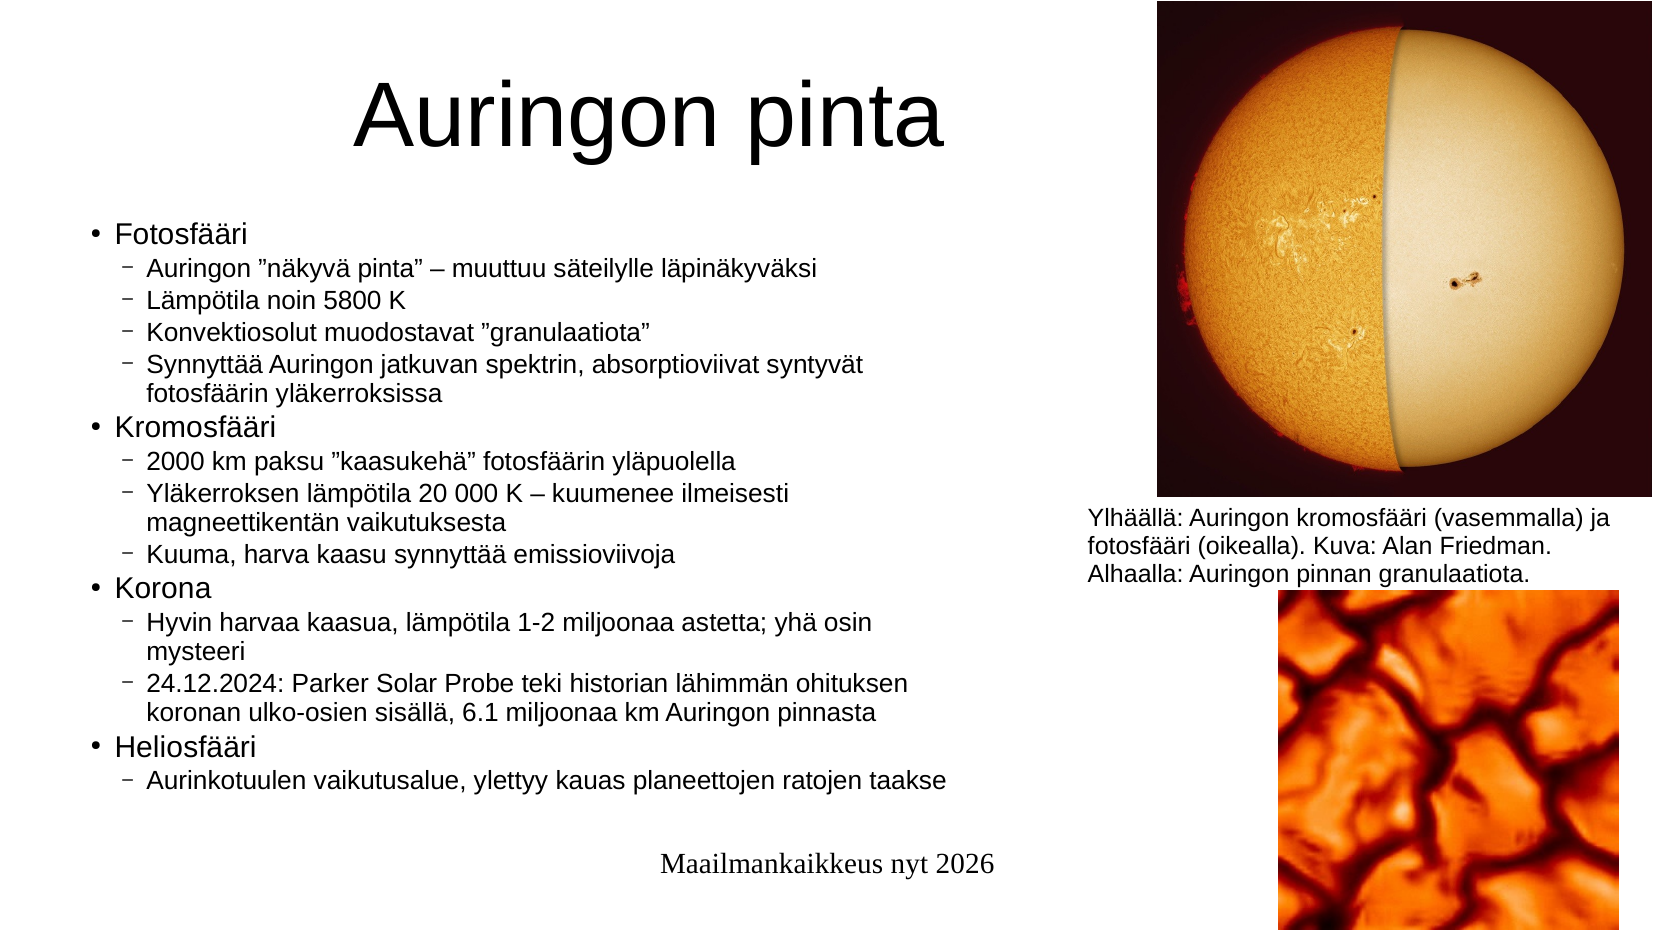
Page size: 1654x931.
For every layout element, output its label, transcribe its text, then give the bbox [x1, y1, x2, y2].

title Auringon pinta [82, 37, 1157, 193]
list Fotosfääri Auringon ”näkyvä pinta” – muuttuu säteilylle läpinäkyväksi Lämpötila noin 5800 K Konvektiosolut muodostavat ”granulaatiota” Synnyttää Auringon jatkuvan spektrin, absorptioviivat syntyvät fotosfäärin yläkerroksissa Kromosfääri 2000 km paksu ”kaasukehä” fotosfäärin yläpuolella Yläkerroksen lämpötila 20 000 K – kuumenee ilmeisesti magneettikentän vaikutuksesta Kuuma, harva kaasu synnyttää emissioviivoja Korona Hyvin harvaa kaasua, lämpötila 1-2 miljoonaa astetta; yhä osin mysteeri 24.12.2024: Parker Solar Probe teki historian lähimmän ohituksen koronan ulko-osien sisällä, 6.1 miljoonaa km Auringon pinnasta Heliosfääri Aurinkotuulen vaikutusalue, ylettyy kauas planeettojen ratojen taakse [82, 217, 969, 839]
text_box Ylhäällä: Auringon kromosfääri (vasemmalla) ja fotosfääri (oikealla). Kuva: Alan Friedman. Alhaalla: Auringon pinnan granulaatiota. [1072, 496, 1652, 595]
picture [1157, 1, 1652, 496]
picture [1278, 595, 1619, 931]
